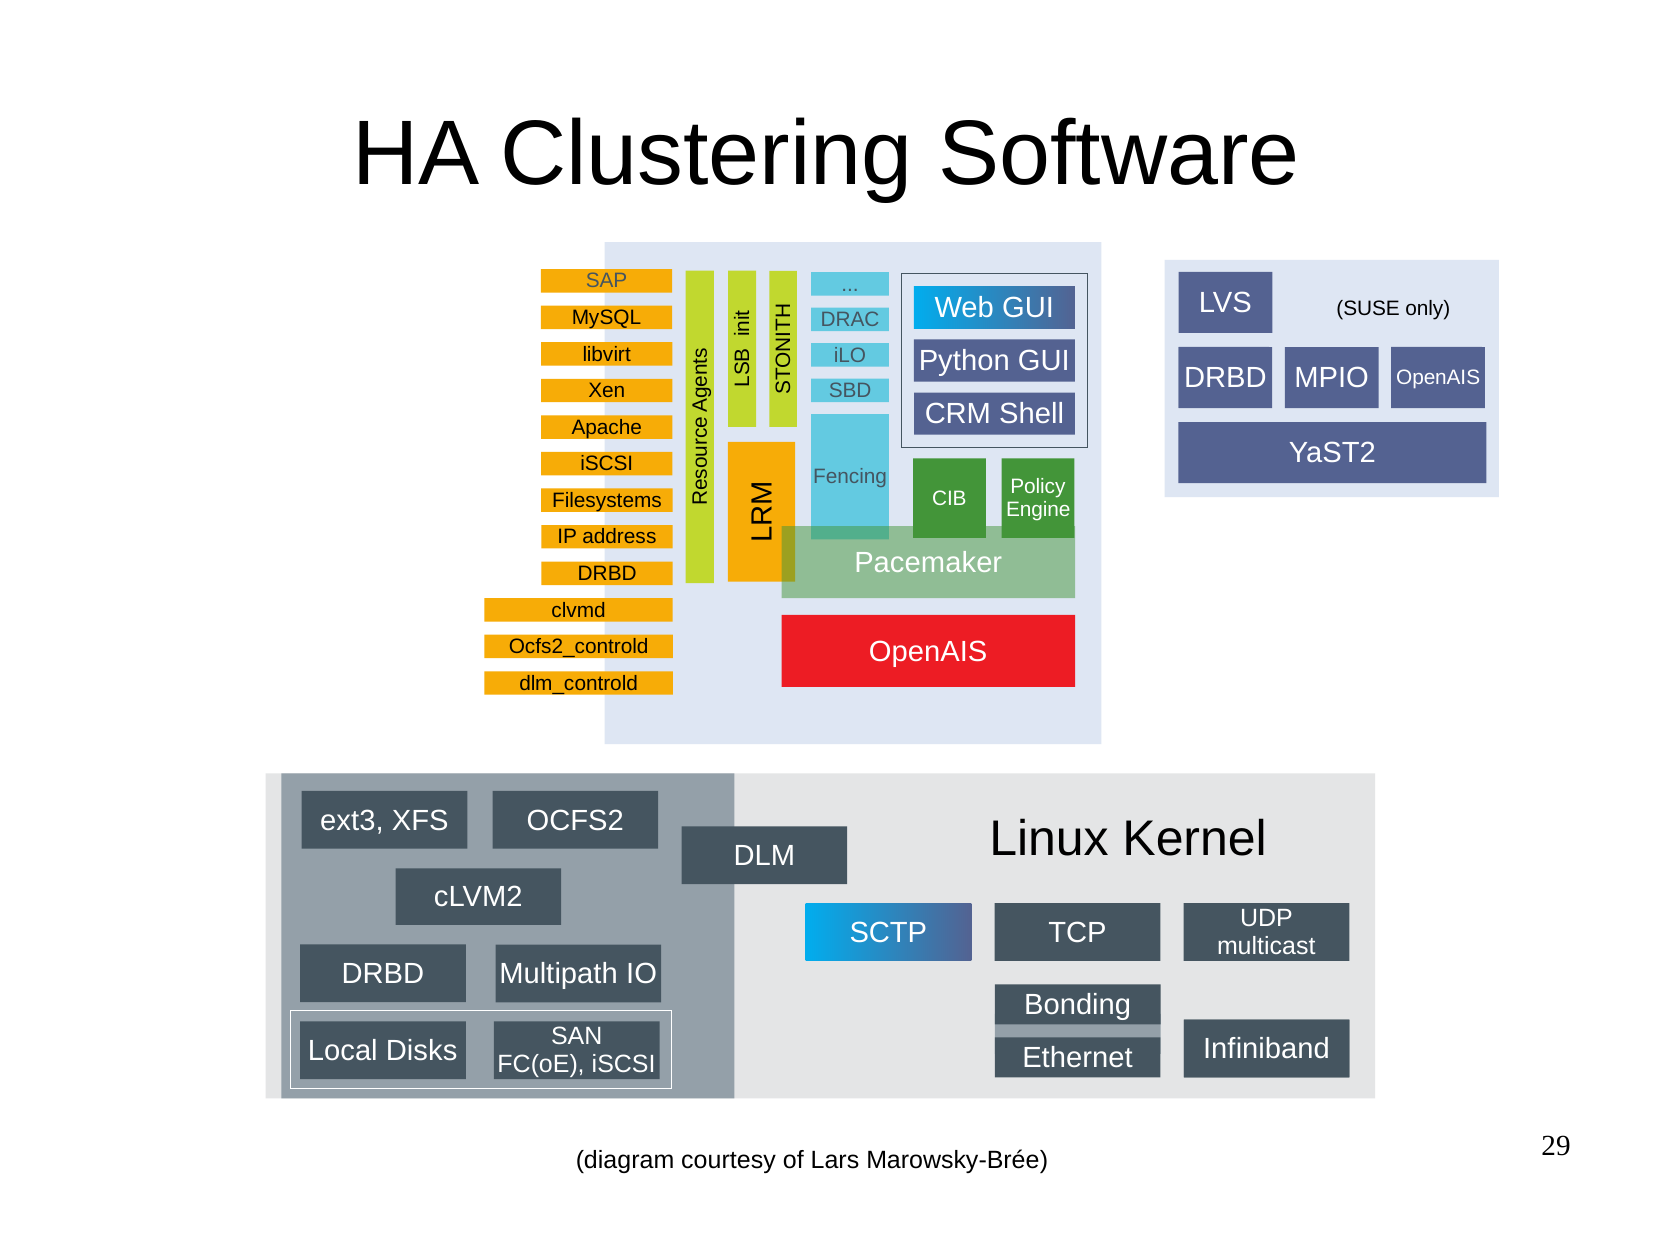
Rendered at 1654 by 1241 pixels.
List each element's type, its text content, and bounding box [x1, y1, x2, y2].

text_box Resource Agents [685, 270, 714, 584]
text_box libvirt [541, 342, 673, 366]
text_box Policy Engine [1001, 458, 1075, 526]
text_box (SUSE only) [1321, 289, 1470, 328]
text_box SCTP [805, 903, 972, 961]
text_box Apache [541, 415, 673, 439]
text_box YaST2 [1178, 422, 1487, 484]
text_box clvmd [484, 598, 673, 622]
text_box MPIO [1284, 347, 1379, 409]
text_box Bonding [994, 984, 1161, 1025]
text_box Ocfs2_controld [484, 634, 673, 659]
text_box LRM [727, 441, 796, 582]
text_box TCP [994, 903, 1161, 961]
text_box IP address [541, 525, 673, 549]
text_box STONITH [769, 270, 797, 427]
title HA Clustering Software [82, 49, 1571, 257]
text_box SAN FC(oE), iSCSI [493, 1021, 660, 1080]
text_box DRBD [300, 944, 466, 1003]
text_box iLO [811, 343, 889, 367]
text_box DLM [681, 826, 848, 885]
text_box CRM Shell [914, 392, 1075, 435]
text_box Local Disks [300, 1021, 466, 1080]
text_box CIB [913, 458, 986, 526]
text_box (diagram courtesy of Lars Marowsky-Brée) [561, 1138, 1093, 1182]
text_box iSCSI [541, 451, 673, 476]
text_box cLVM2 [395, 868, 562, 925]
text_box Web GUI [913, 286, 1075, 329]
text_box LVS [1178, 271, 1273, 333]
text_box Ethernet [994, 1037, 1161, 1078]
text_box ext3, XFS [301, 790, 468, 849]
text_box Pacemaker [781, 526, 1076, 599]
text_box LSB init [728, 270, 757, 427]
text_box [1164, 259, 1499, 498]
text_box Python GUI [913, 339, 1075, 382]
text_box Linux Kernel [974, 803, 1282, 874]
text_box UDP multicast [1183, 903, 1350, 961]
text_box SAP [540, 269, 673, 293]
text_box Multipath IO [495, 944, 662, 1003]
text_box Xen [541, 378, 673, 403]
text_box OpenAIS [781, 614, 1076, 687]
text_box Fencing [811, 414, 889, 526]
text_box DRBD [1178, 347, 1273, 409]
text_box OpenAIS [1391, 347, 1485, 409]
text_box MySQL [540, 305, 673, 330]
text_box [265, 773, 1376, 1099]
text_box Filesystems [541, 488, 673, 512]
text_box [604, 242, 1102, 745]
text_box DRAC [811, 307, 889, 332]
text_box ... [811, 272, 889, 296]
text_box DRBD [541, 561, 673, 586]
text_box dlm_controld [484, 671, 673, 695]
text_box OCFS2 [492, 790, 659, 849]
text_box Infiniband [1183, 1019, 1350, 1078]
text_box SBD [811, 378, 889, 403]
